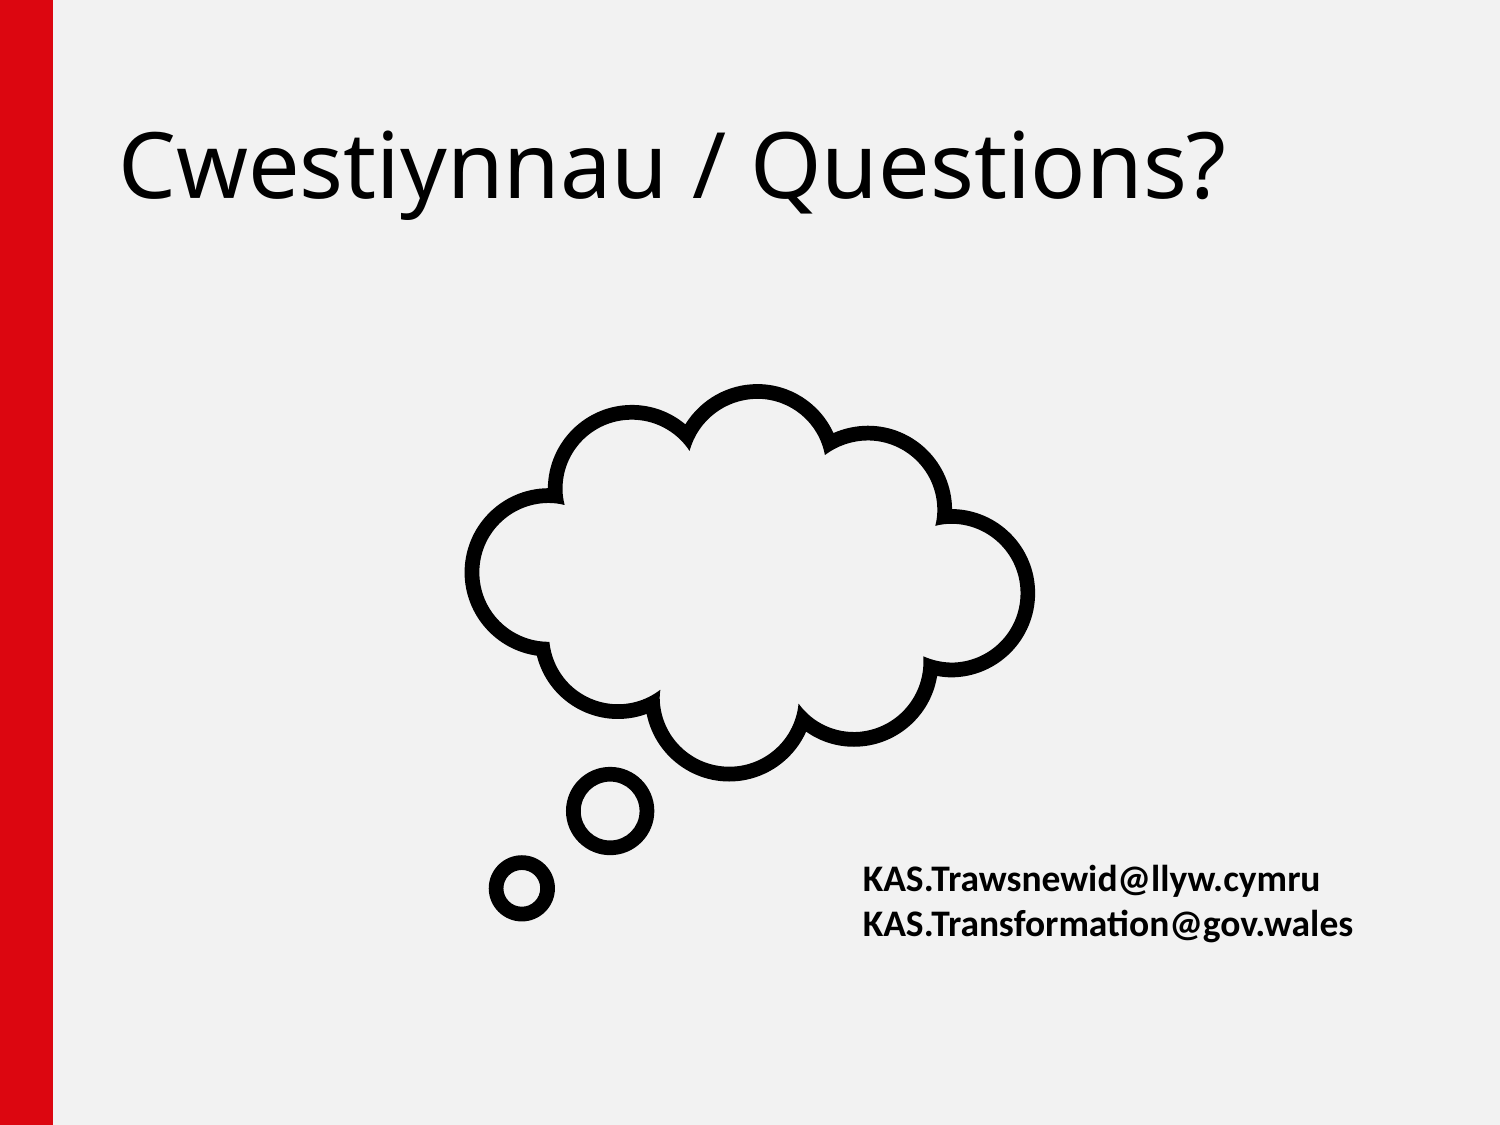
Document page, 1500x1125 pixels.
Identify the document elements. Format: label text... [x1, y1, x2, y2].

picture [393, 299, 1107, 1014]
title Cwestiynnau / Questions? [103, 59, 1397, 278]
text_box KAS.Trawsnewid@llyw.cymru KAS.Transformation@gov.wales [847, 846, 1397, 953]
